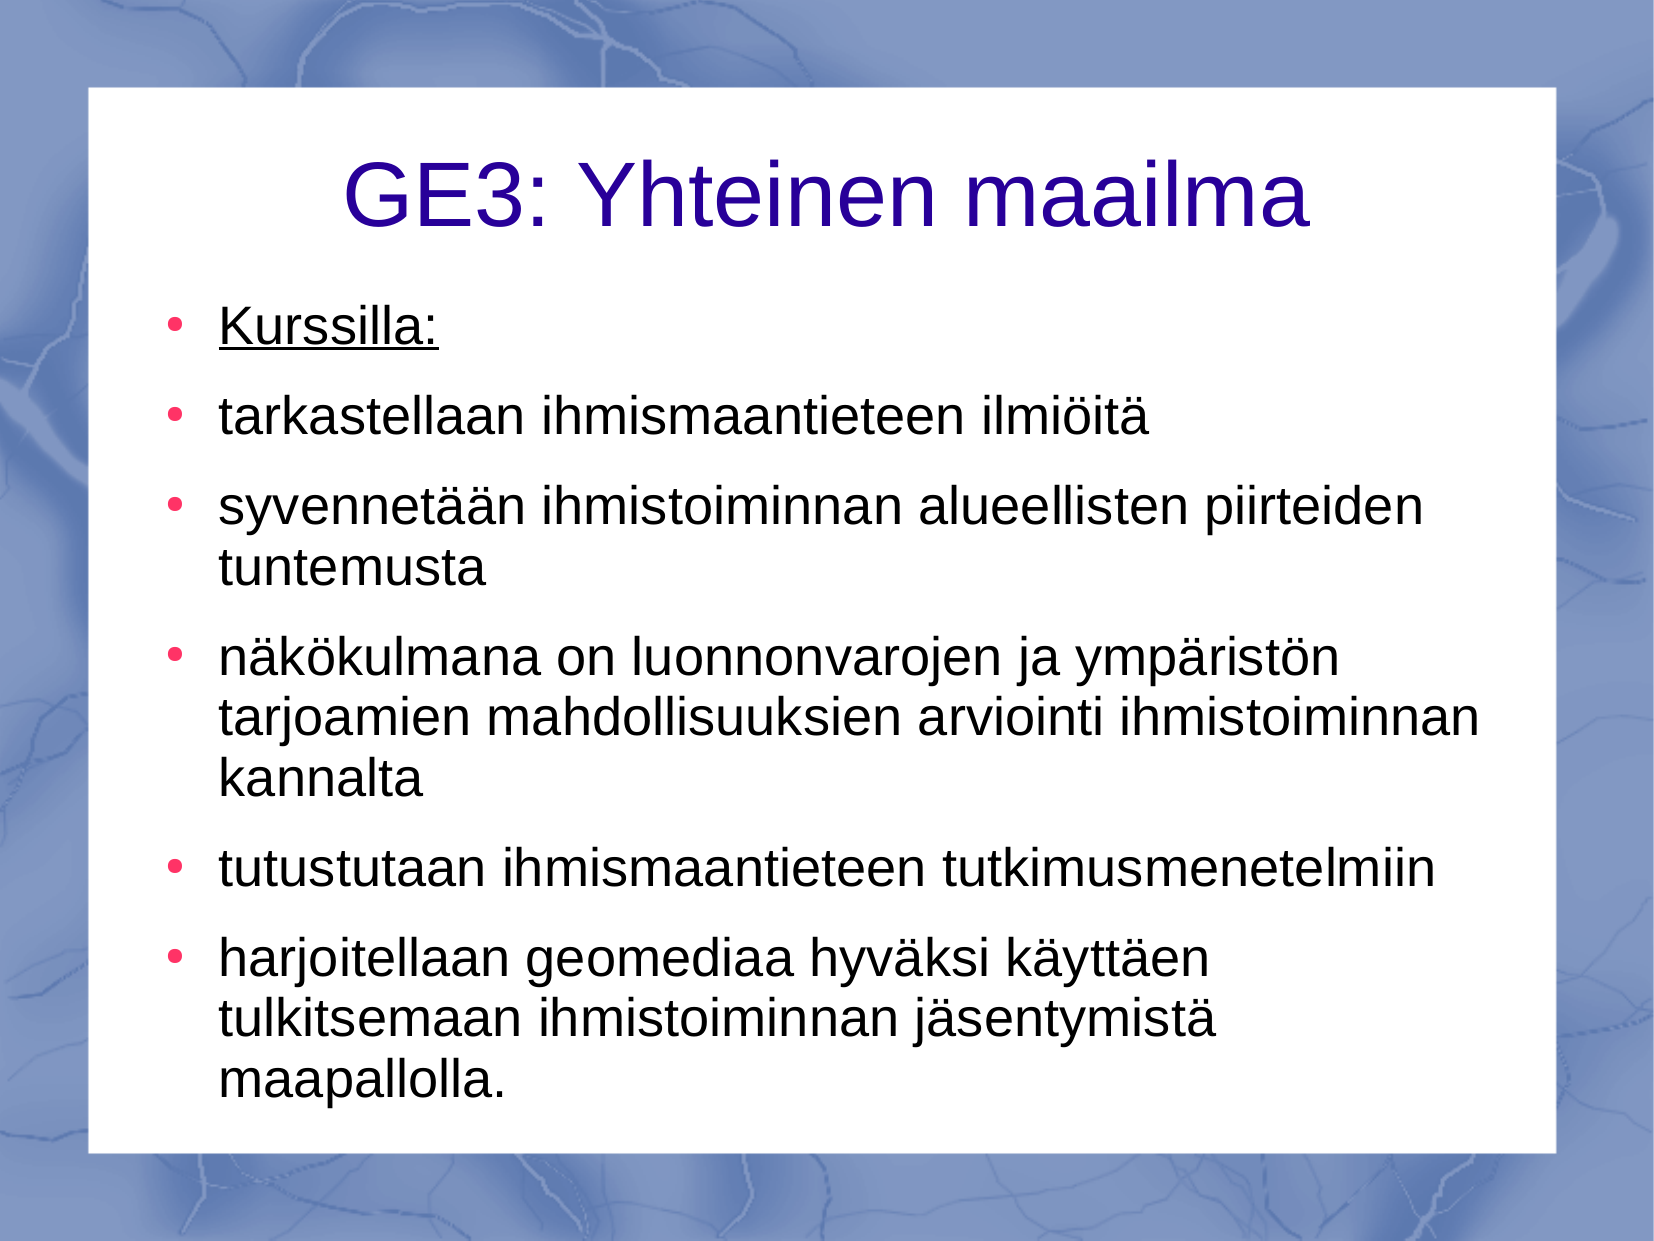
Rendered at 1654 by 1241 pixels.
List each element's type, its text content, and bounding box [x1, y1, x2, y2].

list Kurssilla: tarkastellaan ihmismaantieteen ilmiöitä syvennetään ihmistoiminnan alueellisten piirteiden tuntemusta näkökulmana on luonnonvarojen ja ympäristön tarjoamien mahdollisuuksien arviointi ihmistoiminnan kannalta tutustutaan ihmismaantieteen tutkimusmenetelmiin harjoitellaan geomediaa hyväksi käyttäen tulkitsemaan ihmistoiminnan jäsentymistä maapallolla. [147, 295, 1506, 1214]
picture [0, 0, 1654, 1241]
title GE3: Yhteinen maailma [118, 90, 1536, 298]
